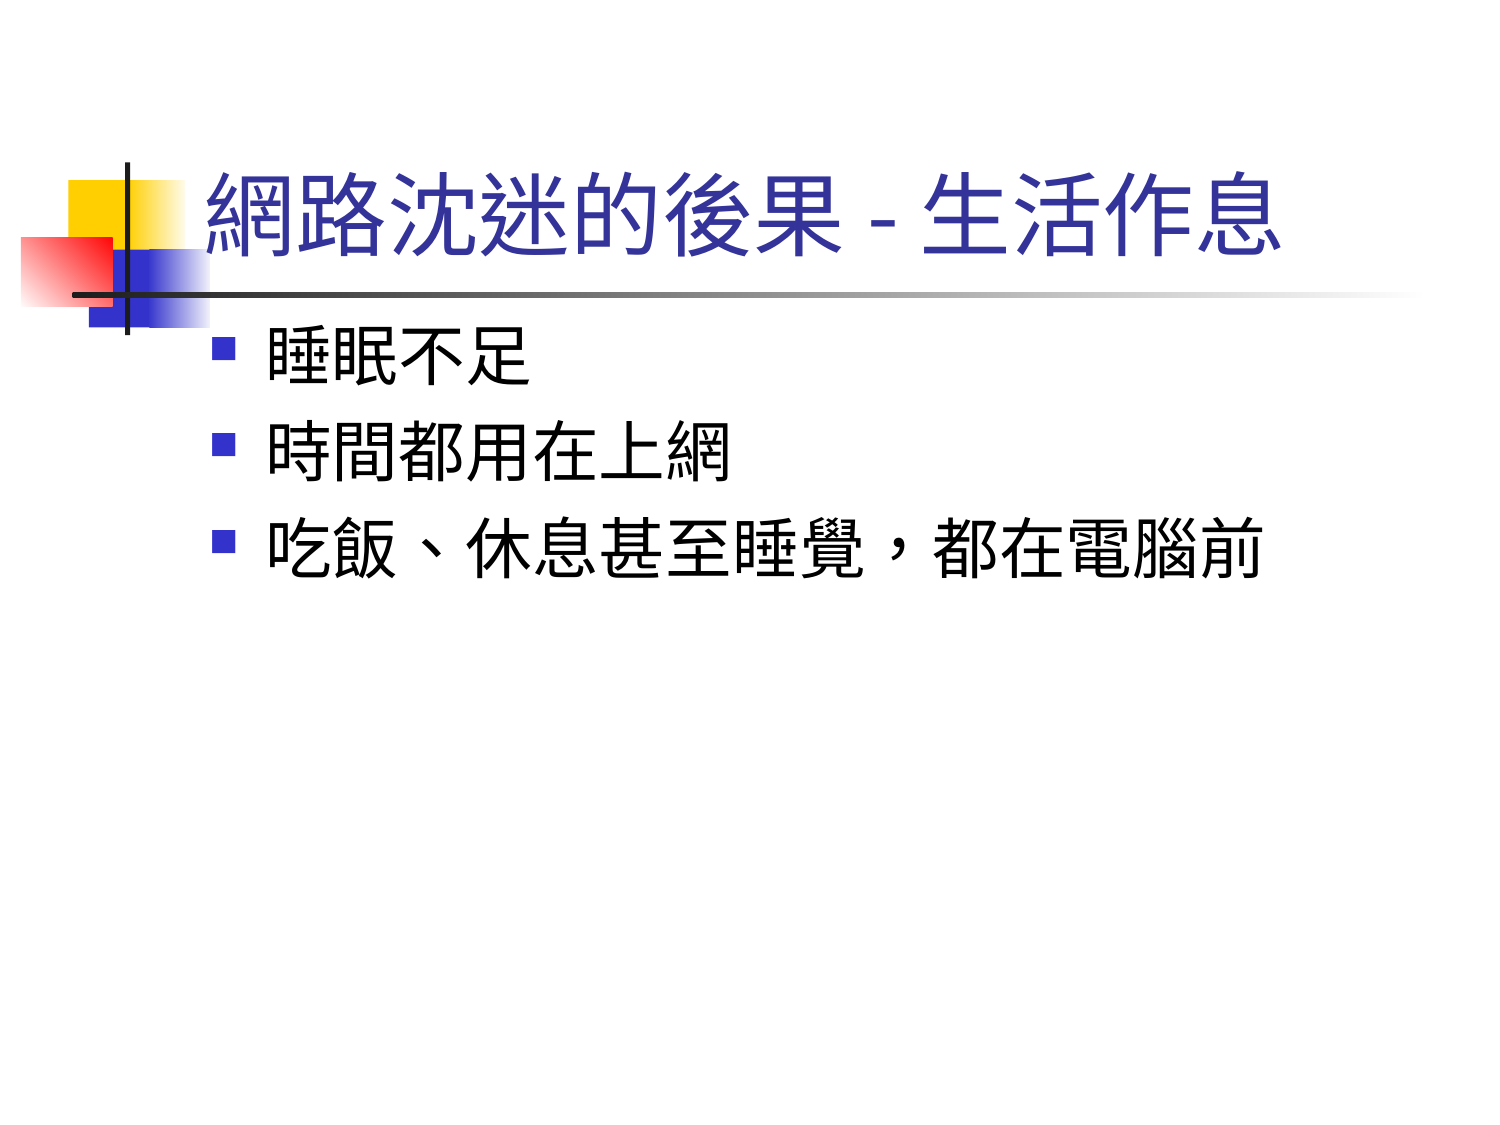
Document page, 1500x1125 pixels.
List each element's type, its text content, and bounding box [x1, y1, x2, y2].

title 網路沈迷的後果-生活作息 [188, 35, 1468, 276]
list 睡眠不足 時間都用在上網 吃飯、休息甚至睡覺，都在電腦前 [193, 305, 1469, 1101]
